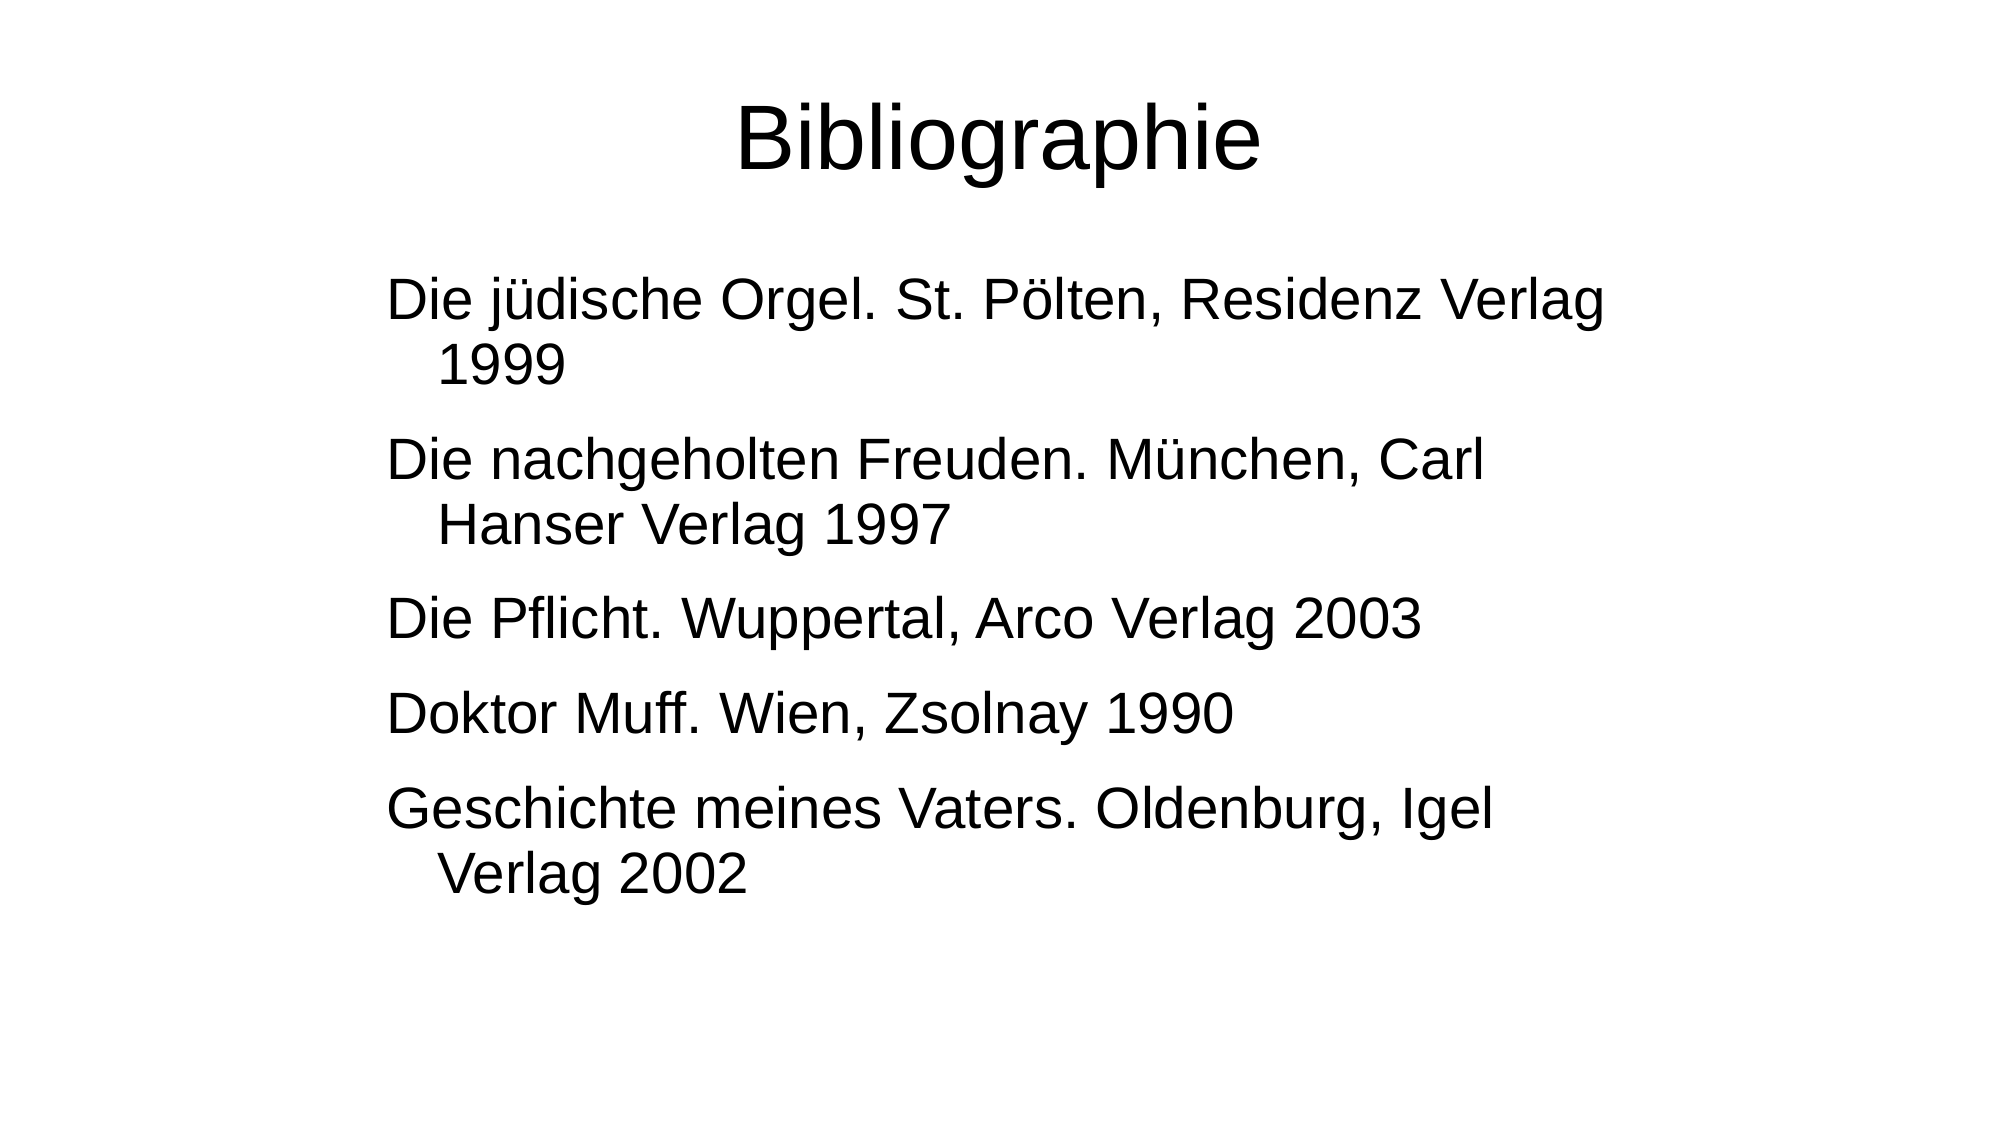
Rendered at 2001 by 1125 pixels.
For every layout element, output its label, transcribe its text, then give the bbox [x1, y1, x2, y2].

title Bibliographie [324, 44, 1675, 233]
list Die jüdische Orgel. St. Pölten, Residenz Verlag 1999 Die nachgeholten Freuden. München, Carl Hanser Verlag 1997 Die Pflicht. Wuppertal, Arco Verlag 2003 Doktor Muff. Wien, Zsolnay 1990 Geschichte meines Vaters. Oldenburg, Igel Verlag 2002 [324, 263, 1675, 943]
